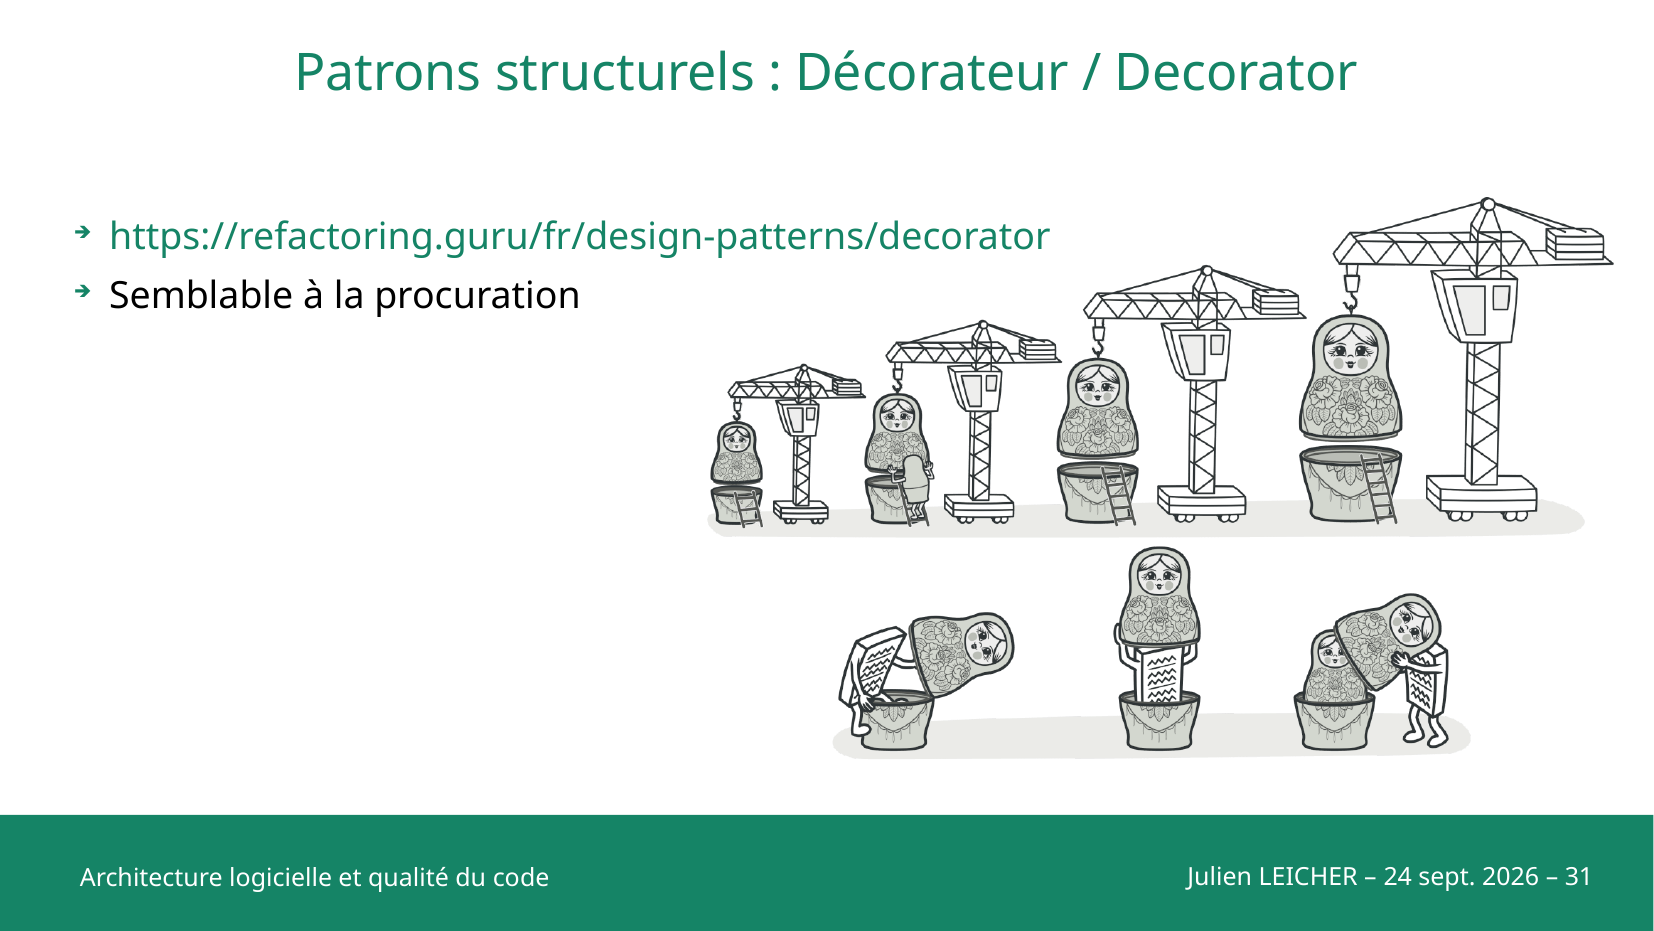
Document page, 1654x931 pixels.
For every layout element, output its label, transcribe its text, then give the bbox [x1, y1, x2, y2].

text_box https://refactoring.guru/fr/design-patterns/decorator Semblable à la procuration [59, 194, 706, 678]
text_box Julien LEICHER – 22 mars 2022 – <number> [0, 814, 1654, 931]
picture [706, 194, 1616, 763]
text_box Patrons structurels : Décorateur / Decorator [0, 27, 1654, 113]
text_box Architecture logicielle et qualité du code [64, 852, 798, 898]
